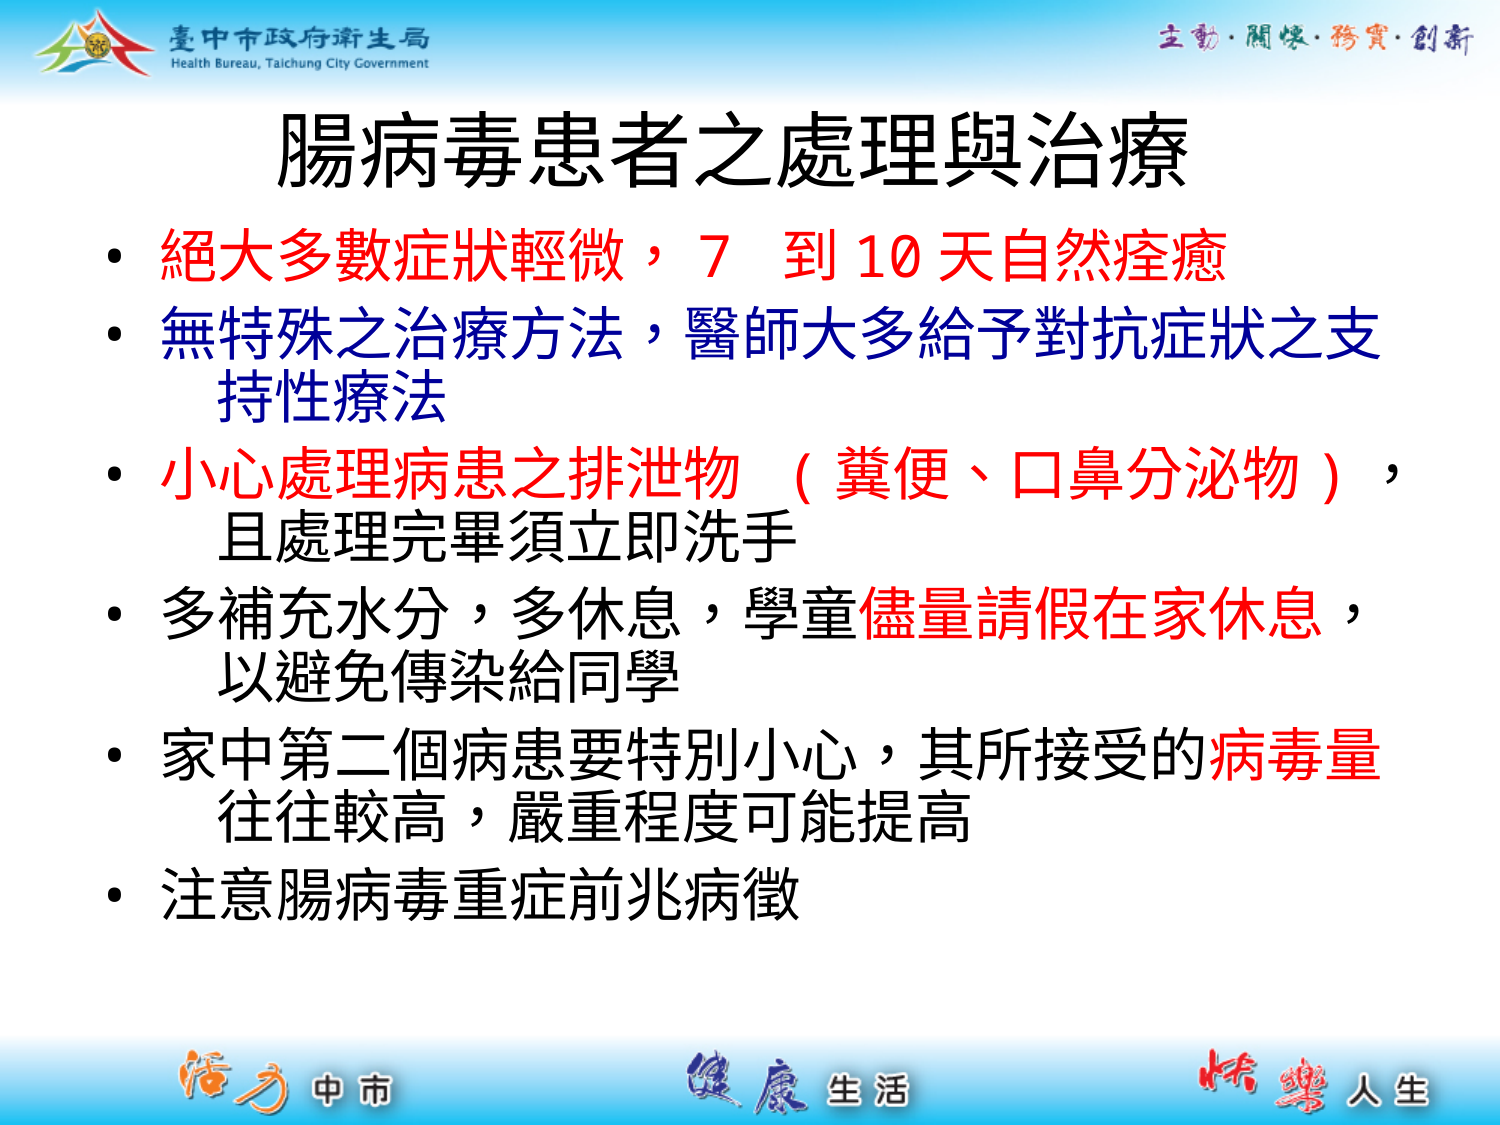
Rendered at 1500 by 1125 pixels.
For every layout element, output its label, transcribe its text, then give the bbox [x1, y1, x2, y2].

list 絕大多數症狀輕微，7 到10天自然痊癒 無特殊之治療方法，醫師大多給予對抗症狀之支持性療法 小心處理病患之排泄物 (糞便、口鼻分泌物)，且處理完畢須立即洗手 多補充水分，多休息，學童儘量請假在家休息，以避免傳染給同學 家中第二個病患要特別小心，其所接受的病毒量往往較高，嚴重程度可能提高 注意腸病毒重症前兆病徵 [88, 220, 1439, 963]
title 腸病毒患者之處理與治療 [75, 90, 1426, 233]
